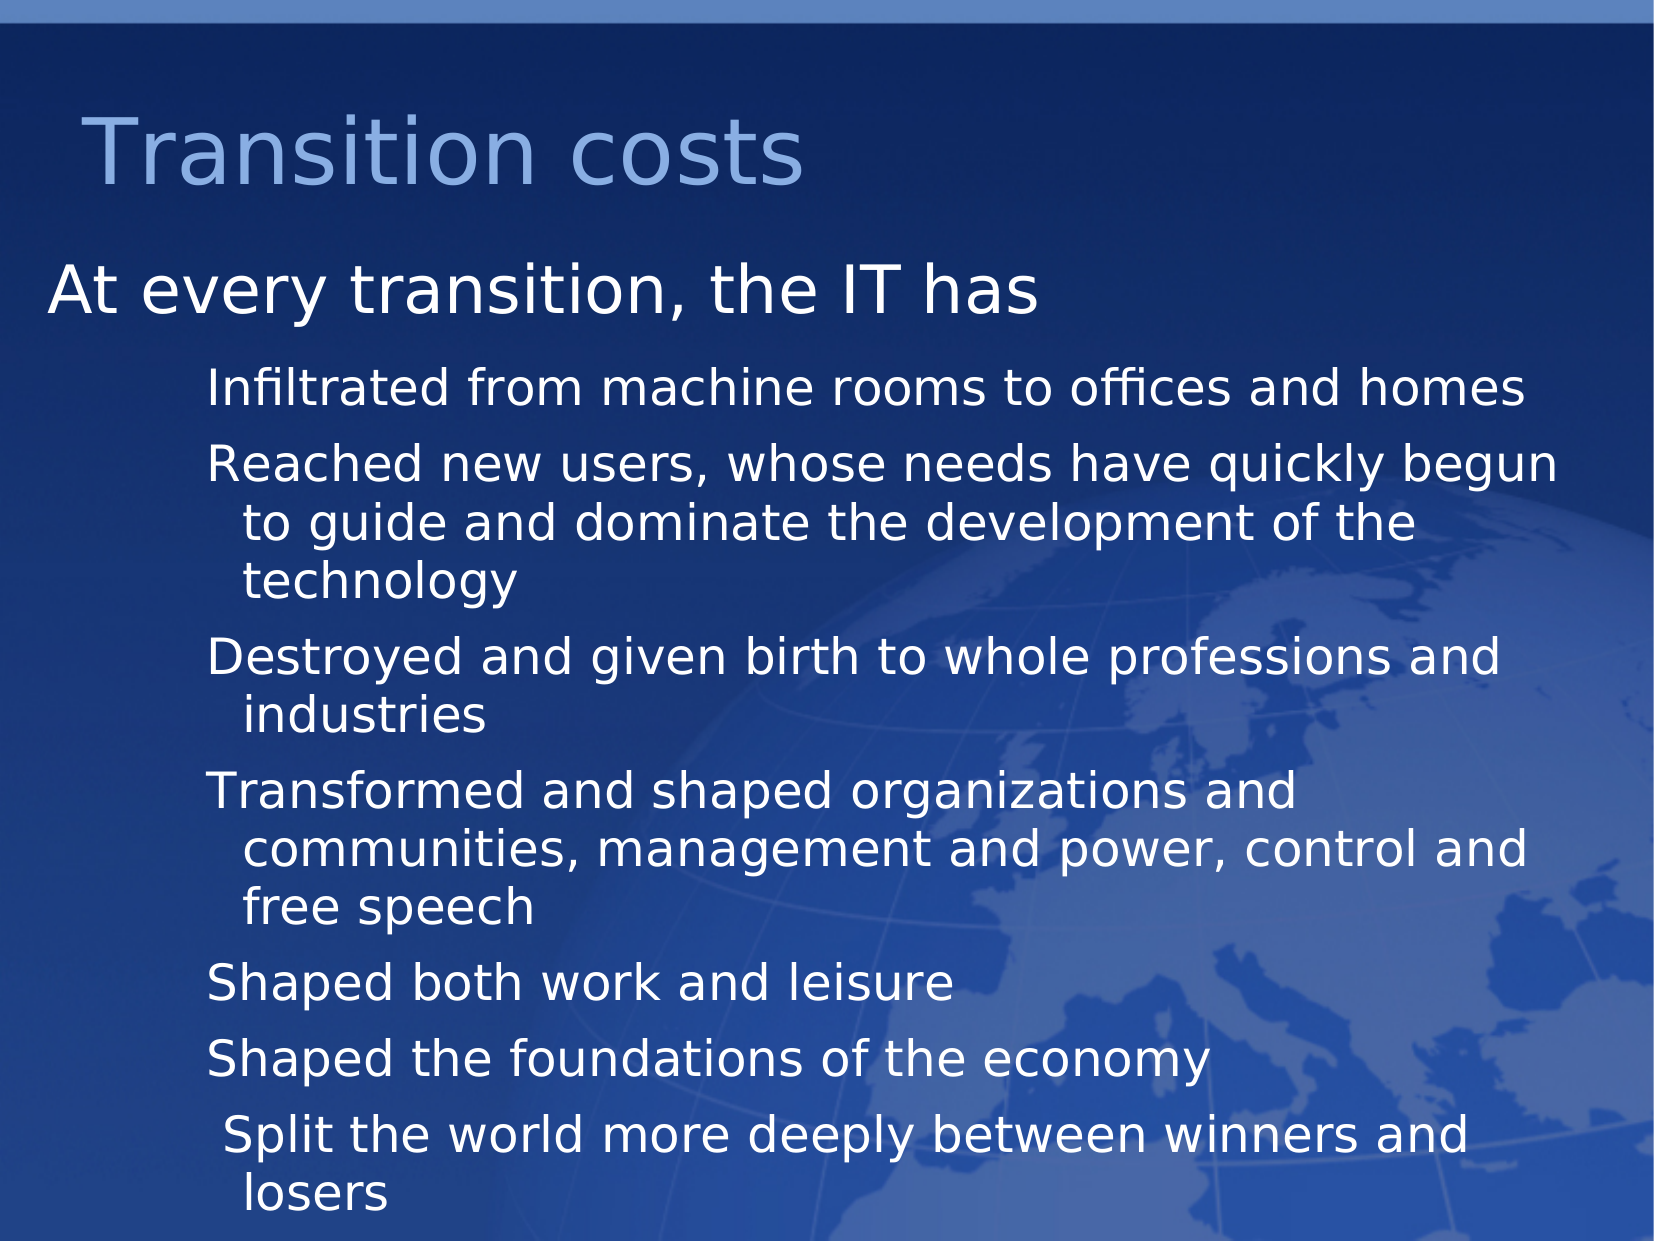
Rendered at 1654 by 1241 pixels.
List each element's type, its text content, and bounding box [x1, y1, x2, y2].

list At every transition, the IT has Infiltrated from machine rooms to offices and homes Reached new users, whose needs have quickly begun to guide and dominate the development of the technology Destroyed and given birth to whole professions and industries Transformed and shaped organizations and communities, management and power, control and free speech Shaped both work and leisure Shaped the foundations of the economy Split the world more deeply between winners and losers [29, 251, 1595, 1223]
picture [0, 0, 1654, 1241]
title Transition costs [82, 56, 1571, 250]
